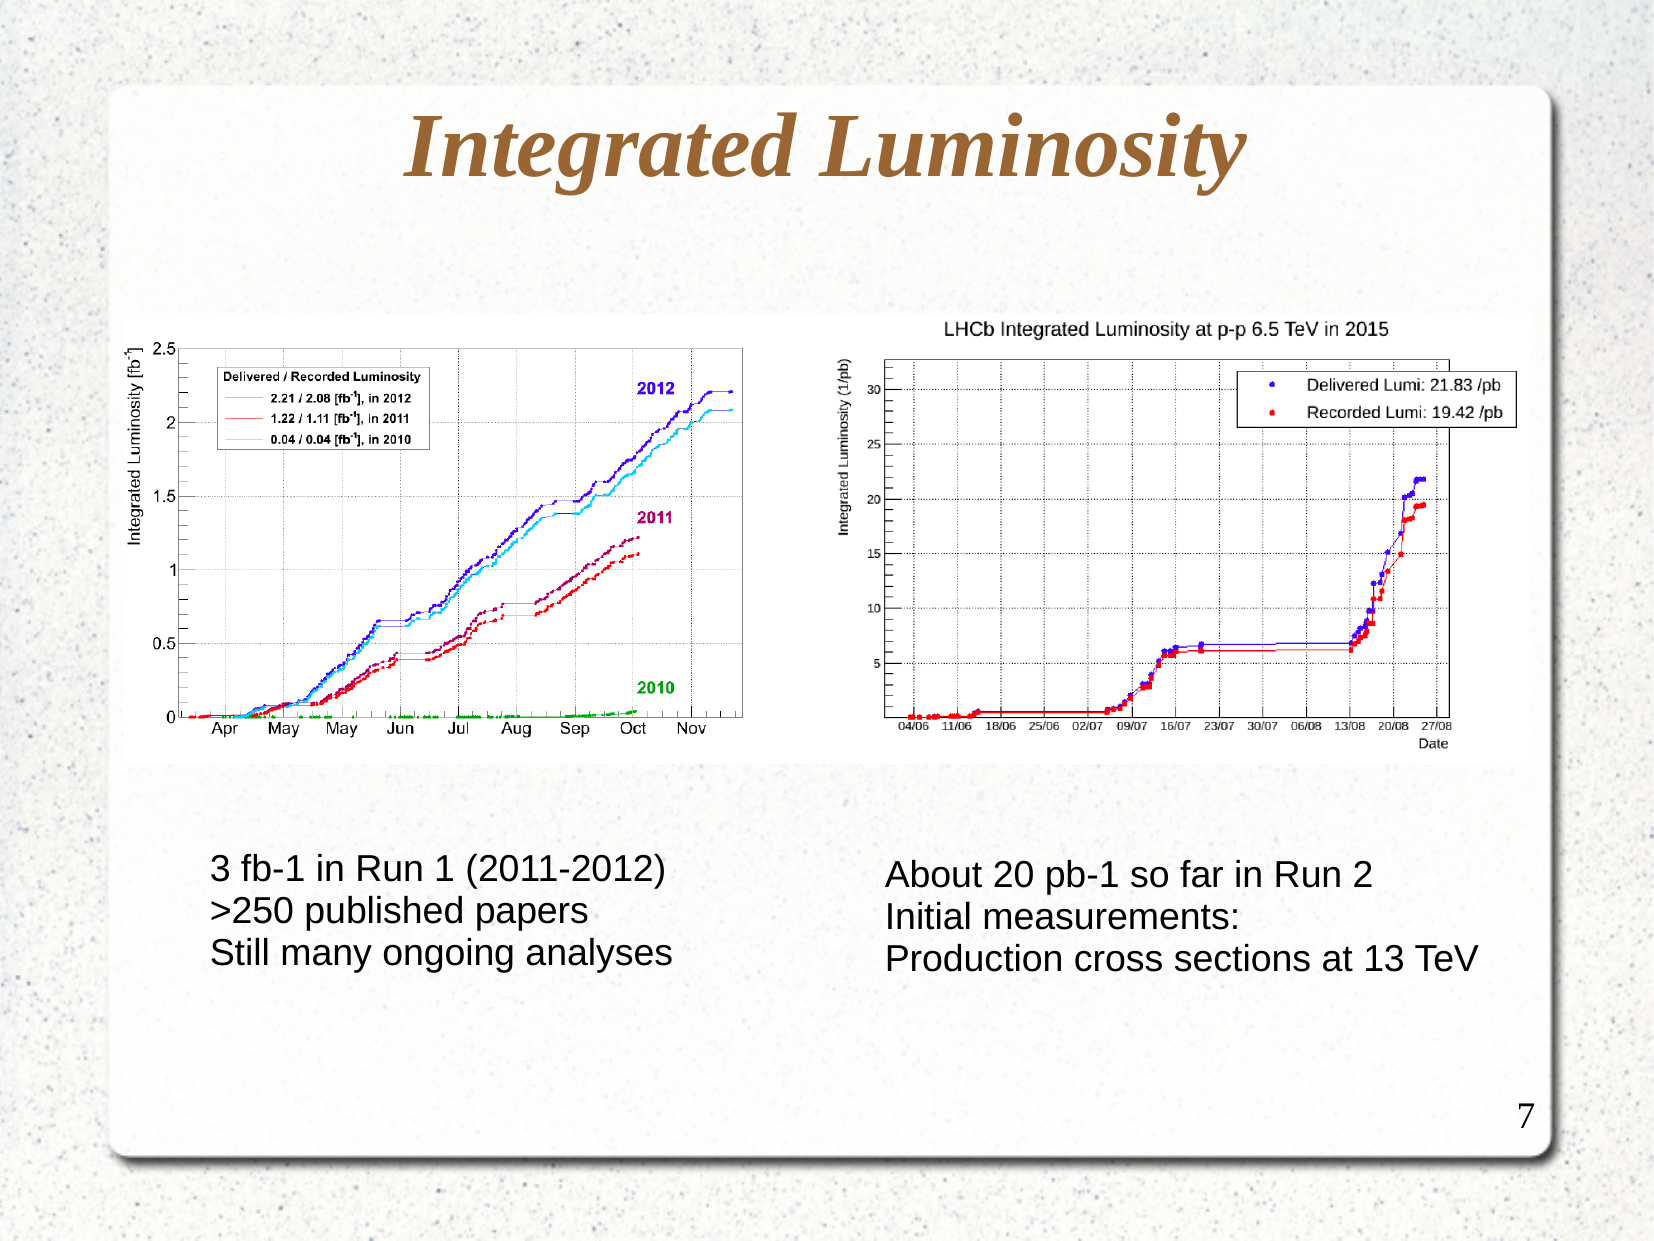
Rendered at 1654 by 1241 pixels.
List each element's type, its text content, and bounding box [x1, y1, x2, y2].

title Integrated Luminosity [118, 95, 1536, 197]
text_box 3 fb-1 in Run 1 (2011-2012) >250 published papers Still many ongoing analyses [195, 840, 690, 981]
text_box About 20 pb-1 so far in Run 2 Initial measurements: Production cross sections at 13 TeV [870, 846, 1500, 987]
picture [0, 0, 1654, 1241]
